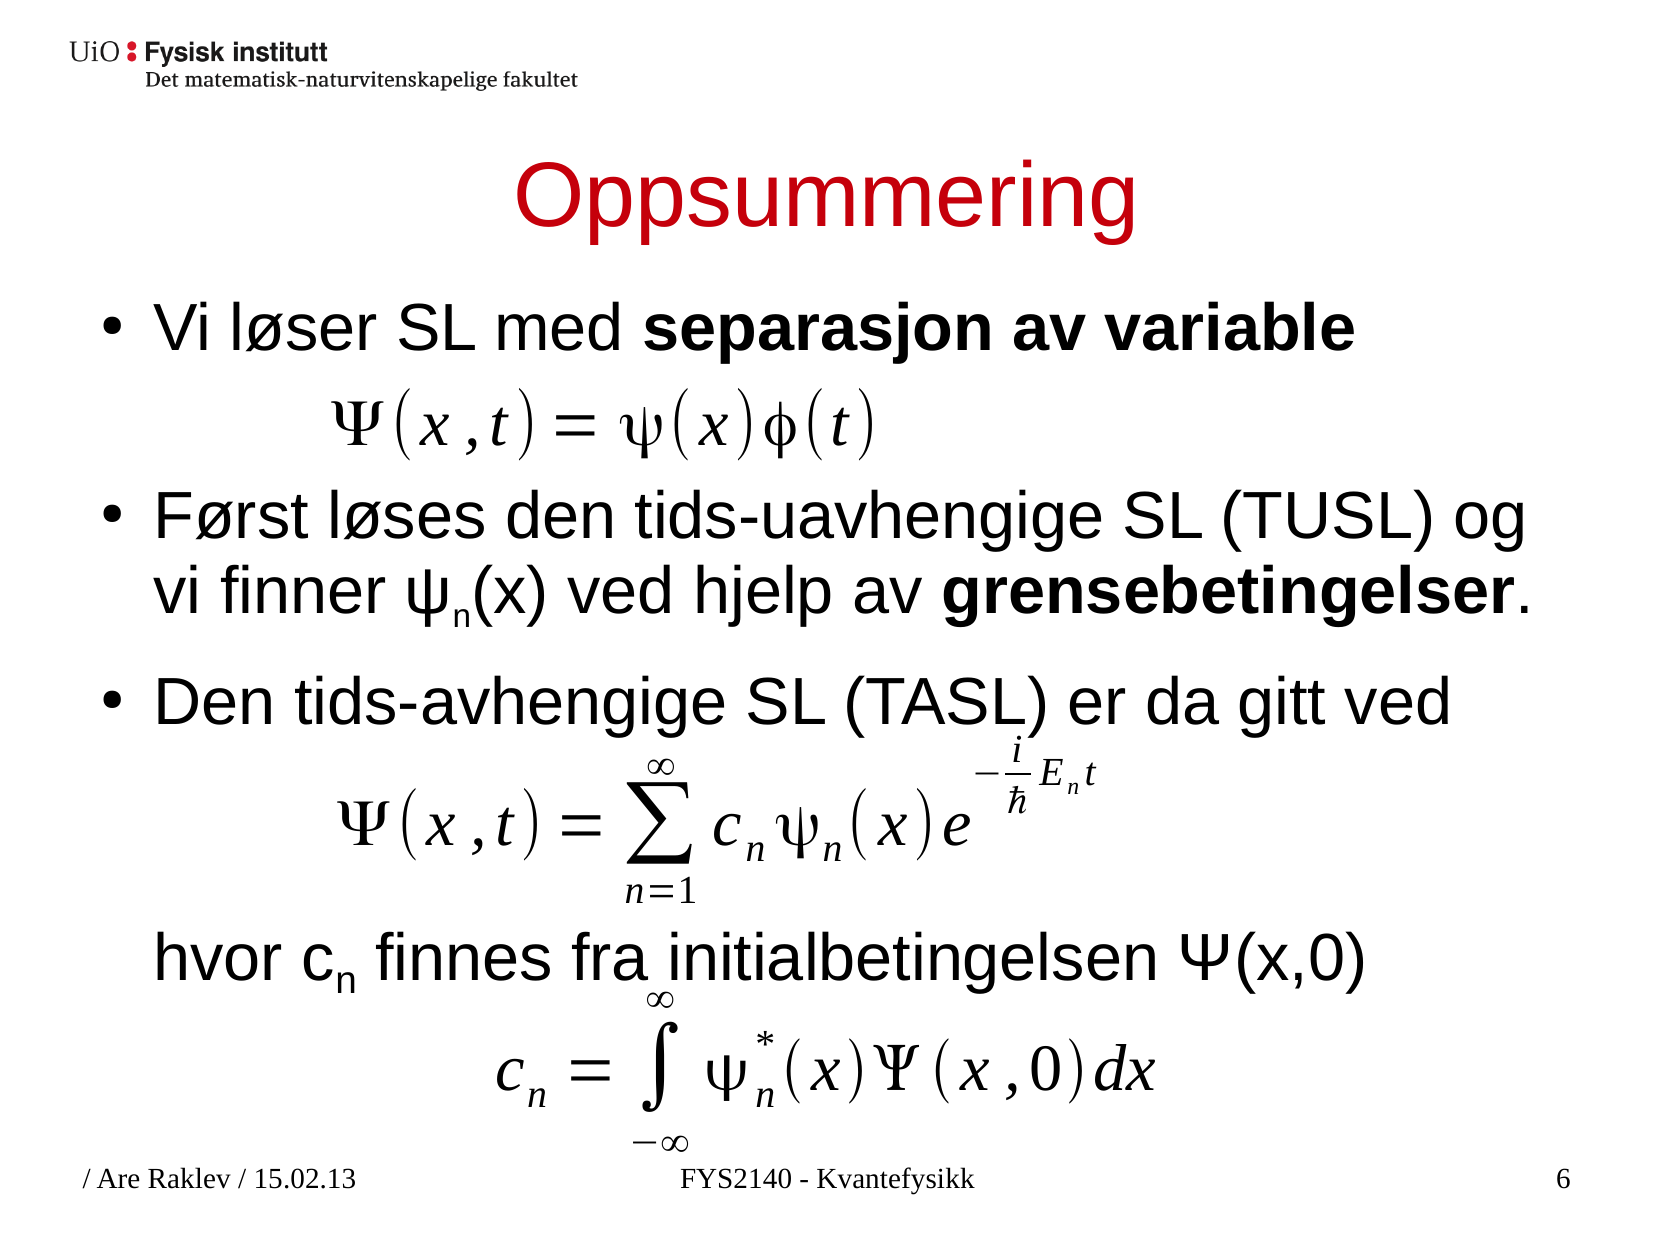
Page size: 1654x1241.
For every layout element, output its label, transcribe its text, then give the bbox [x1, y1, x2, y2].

chart [487, 974, 1163, 1163]
chart [328, 726, 1102, 913]
title Oppsummering [82, 90, 1571, 290]
picture [68, 37, 581, 93]
list Vi løser SL med separasjon av variable Først løses den tids-uavhengige SL (TUSL) og vi finner ψn(x) ved hjelp av grensebetingelser. Den tids-avhengige SL (TASL) er da gitt ved hvor cn finnes fra initialbetingelsen Ψ(x,0) [82, 290, 1576, 1094]
chart [322, 384, 884, 464]
